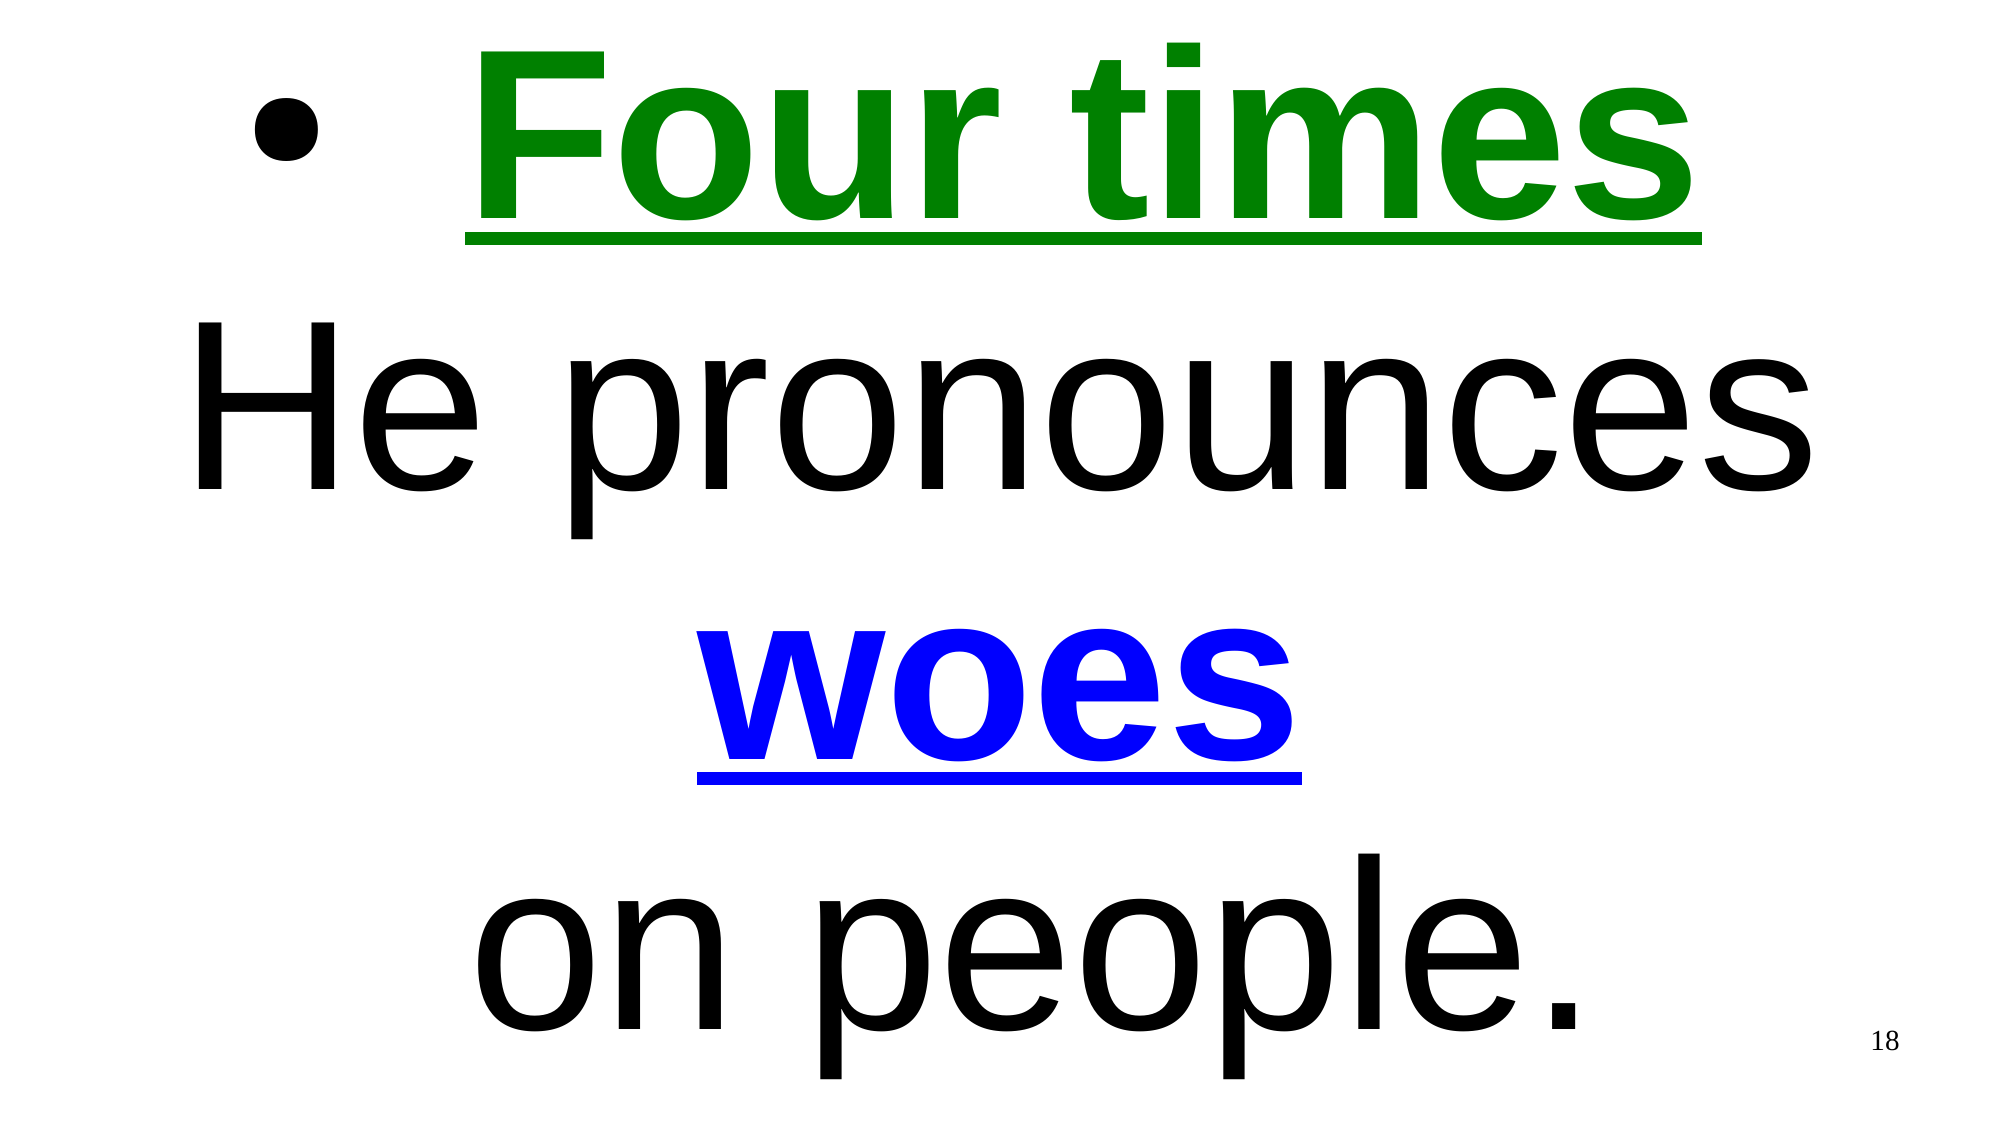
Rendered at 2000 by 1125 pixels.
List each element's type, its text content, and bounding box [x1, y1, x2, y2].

list Four times He pronounces woes on people. [0, 0, 1996, 1123]
